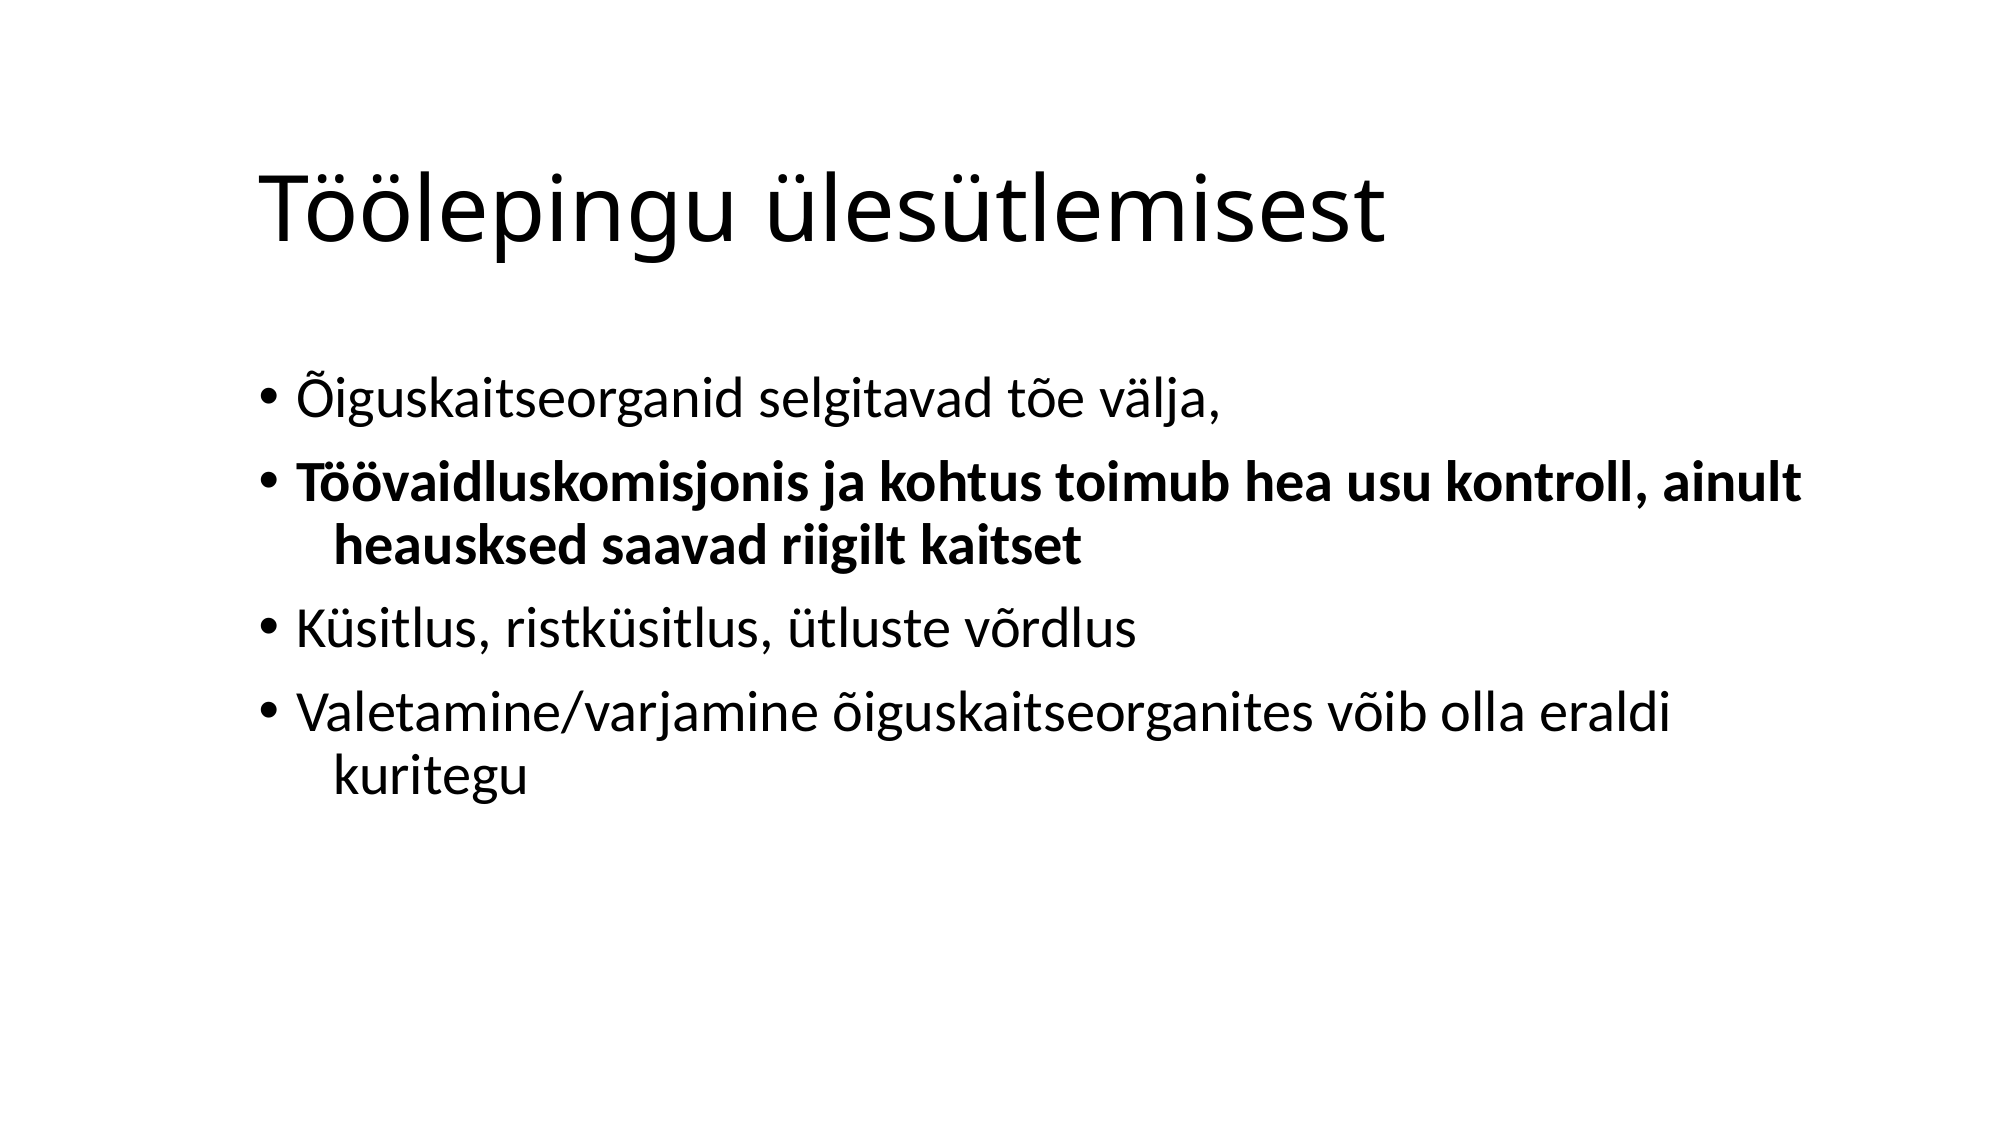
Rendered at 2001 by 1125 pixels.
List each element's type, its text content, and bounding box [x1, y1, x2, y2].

title Töölepingu ülesütlemisest [243, 112, 1887, 311]
list Õiguskaitseorganid selgitavad tõe välja, Töövaidluskomisjonis ja kohtus toimub hea usu kontroll, ainult heausksed saavad riigilt kaitset Küsitlus, ristküsitlus, ütluste võrdlus Valetamine/varjamine õiguskaitseorganites võib olla eraldi kuritegu [243, 360, 1887, 951]
